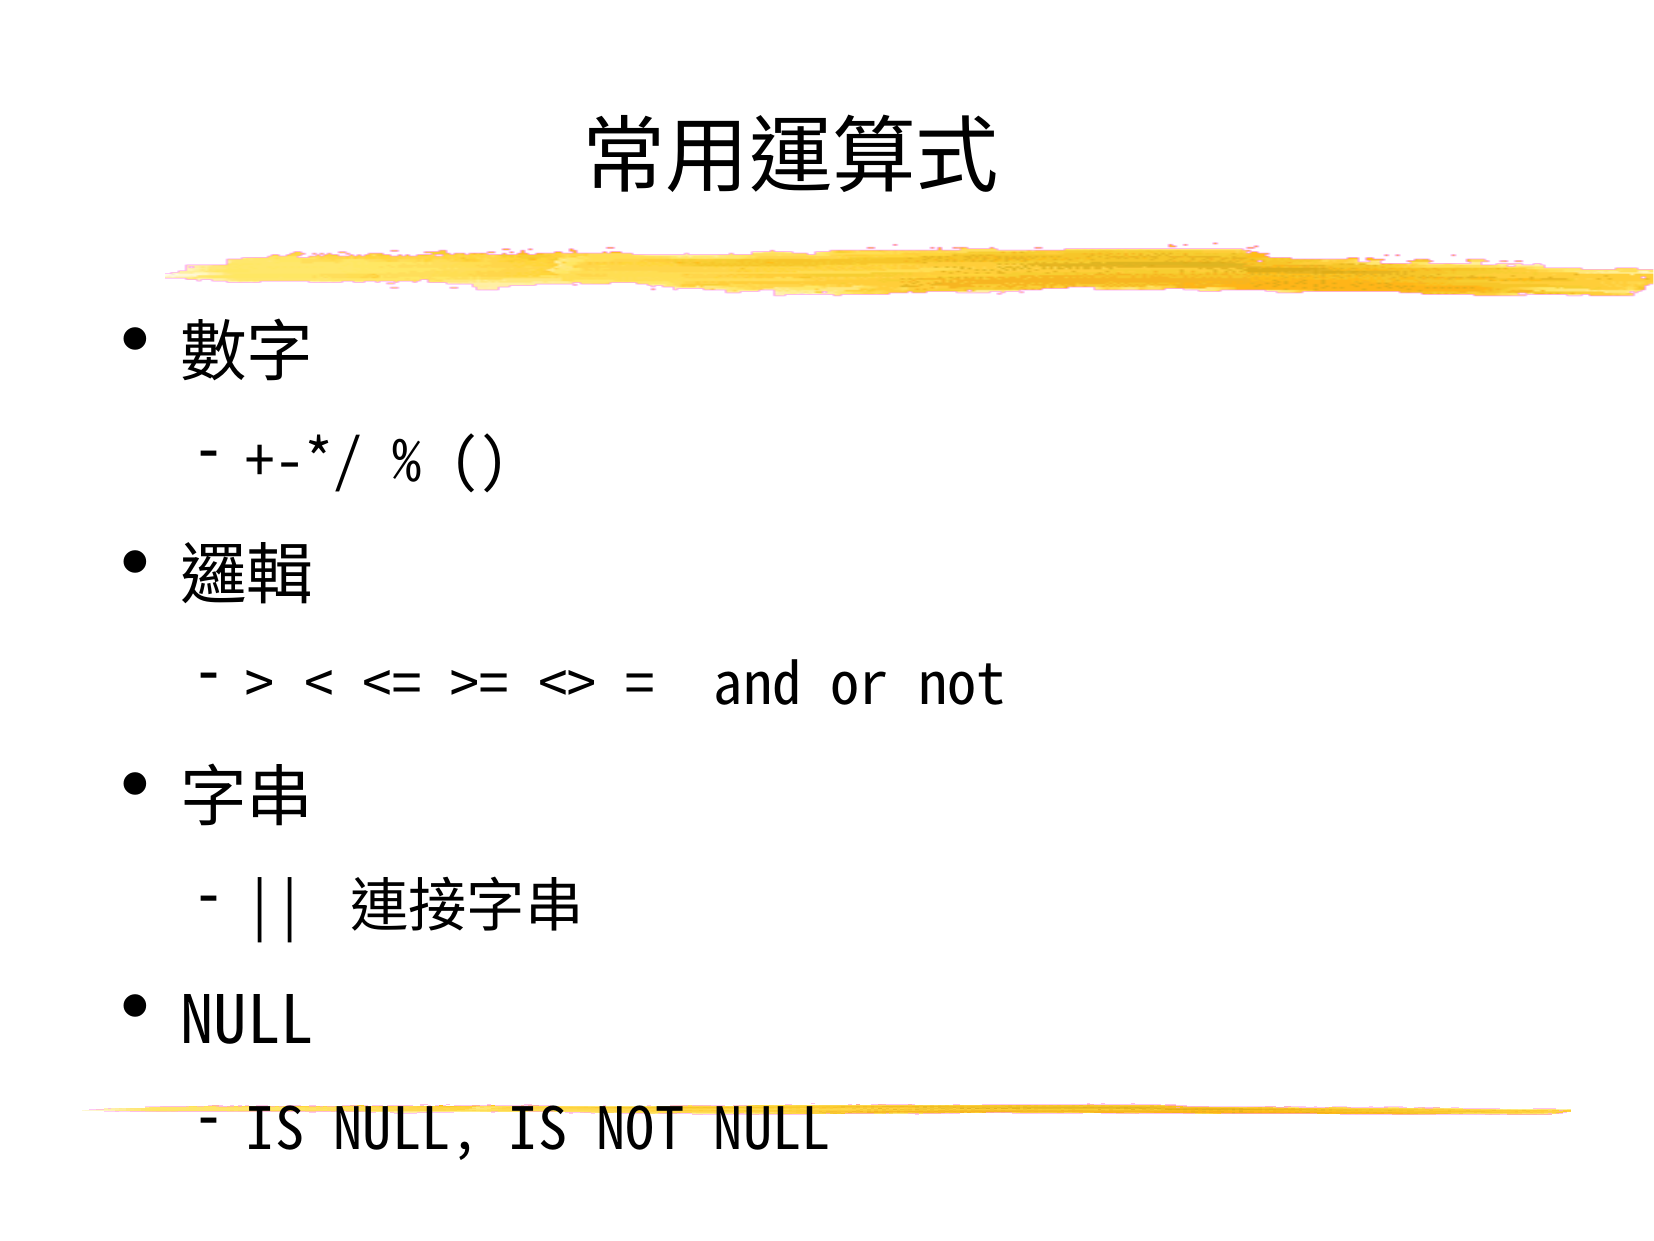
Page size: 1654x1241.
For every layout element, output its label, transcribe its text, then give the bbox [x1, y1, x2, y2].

title 常用運算式 [73, 39, 1479, 249]
list 數字 +-*/ % () 邏輯 > < <= >= <> = and or not 字串 || 連接字串 NULL IS NULL, IS NOT NULL [124, 290, 1530, 1061]
picture [634, 1110, 645, 1117]
picture [165, 237, 1654, 308]
picture [82, 1102, 1571, 1117]
